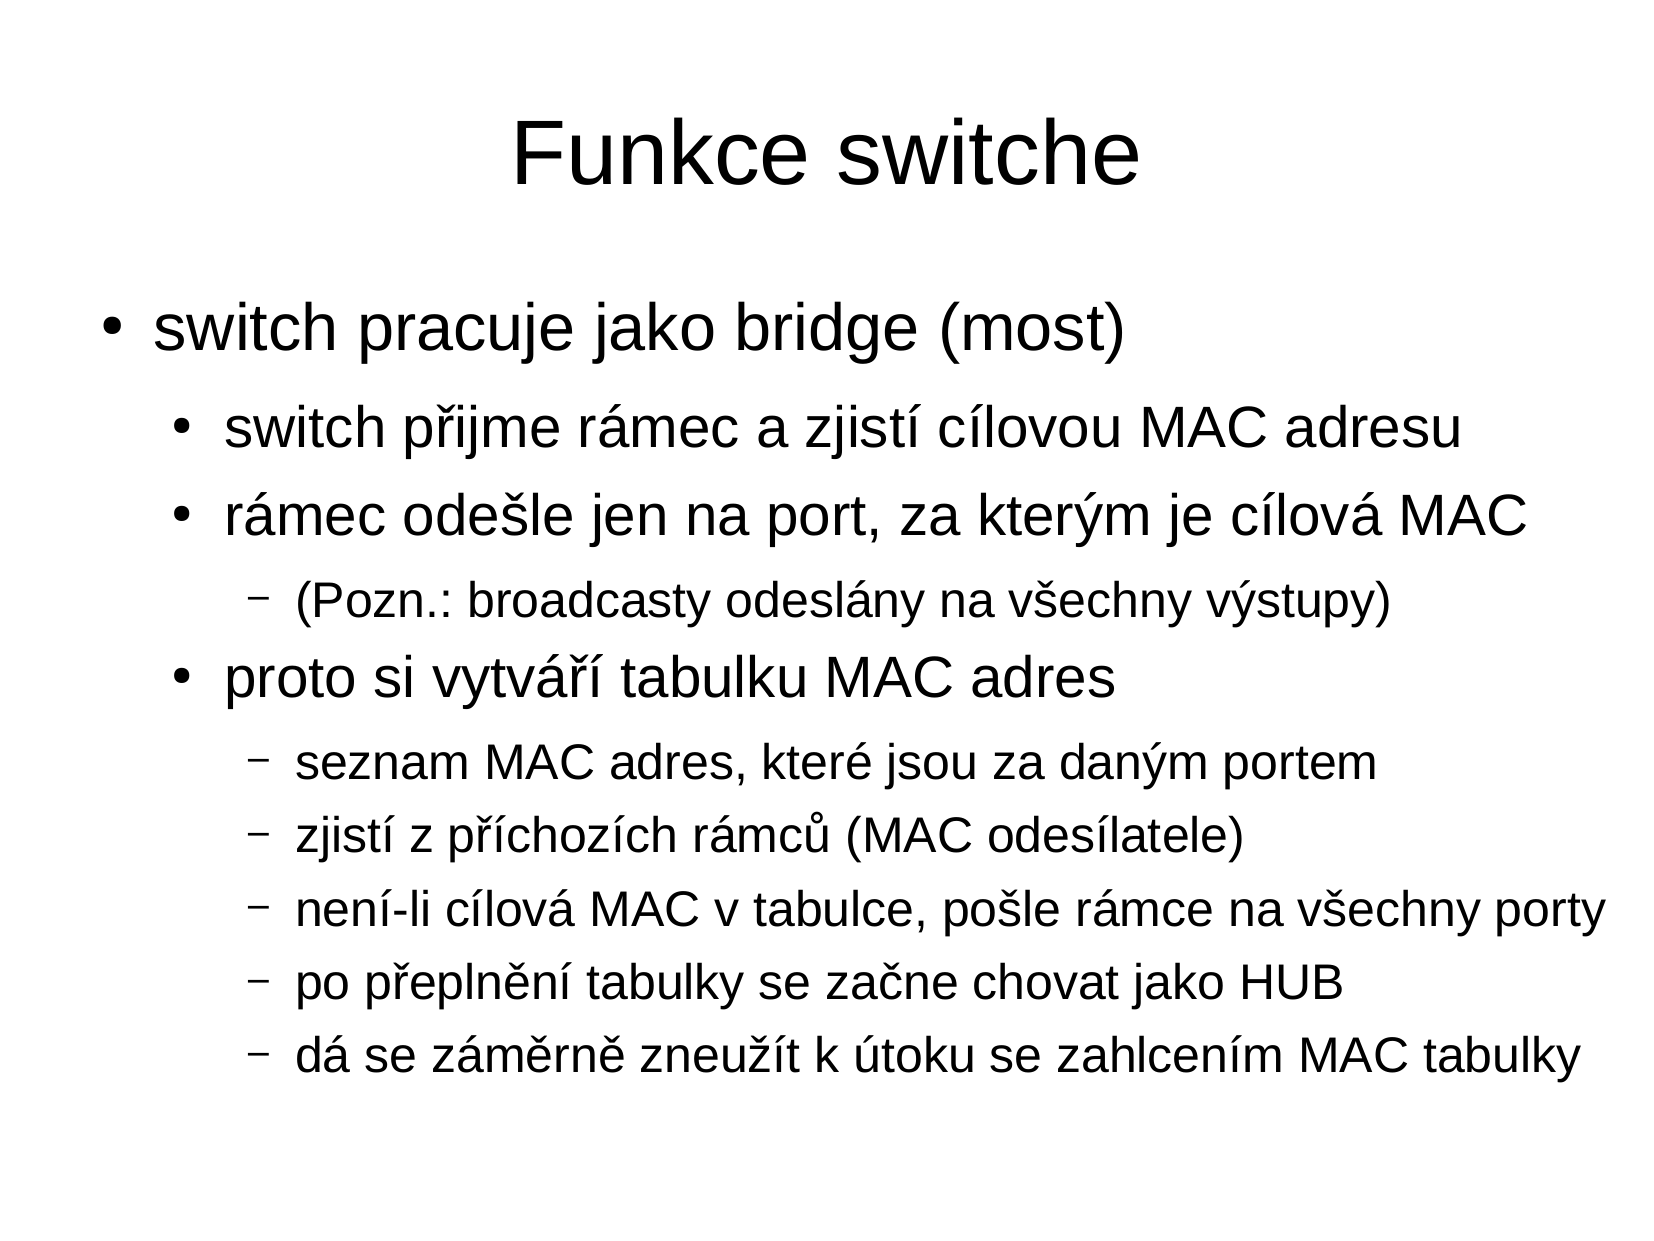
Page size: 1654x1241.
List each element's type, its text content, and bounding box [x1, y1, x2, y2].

list switch pracuje jako bridge (most) switch přijme rámec a zjistí cílovou MAC adresu rámec odešle jen na port, za kterým je cílová MAC (Pozn.: broadcasty odeslány na všechny výstupy) proto si vytváří tabulku MAC adres seznam MAC adres, které jsou za daným portem zjistí z příchozích rámců (MAC odesílatele) není-li cílová MAC v tabulce, pošle rámce na všechny porty po přeplnění tabulky se začne chovat jako HUB dá se záměrně zneužít k útoku se zahlcením MAC tabulky [82, 290, 1639, 1084]
title Funkce switche [82, 49, 1571, 257]
